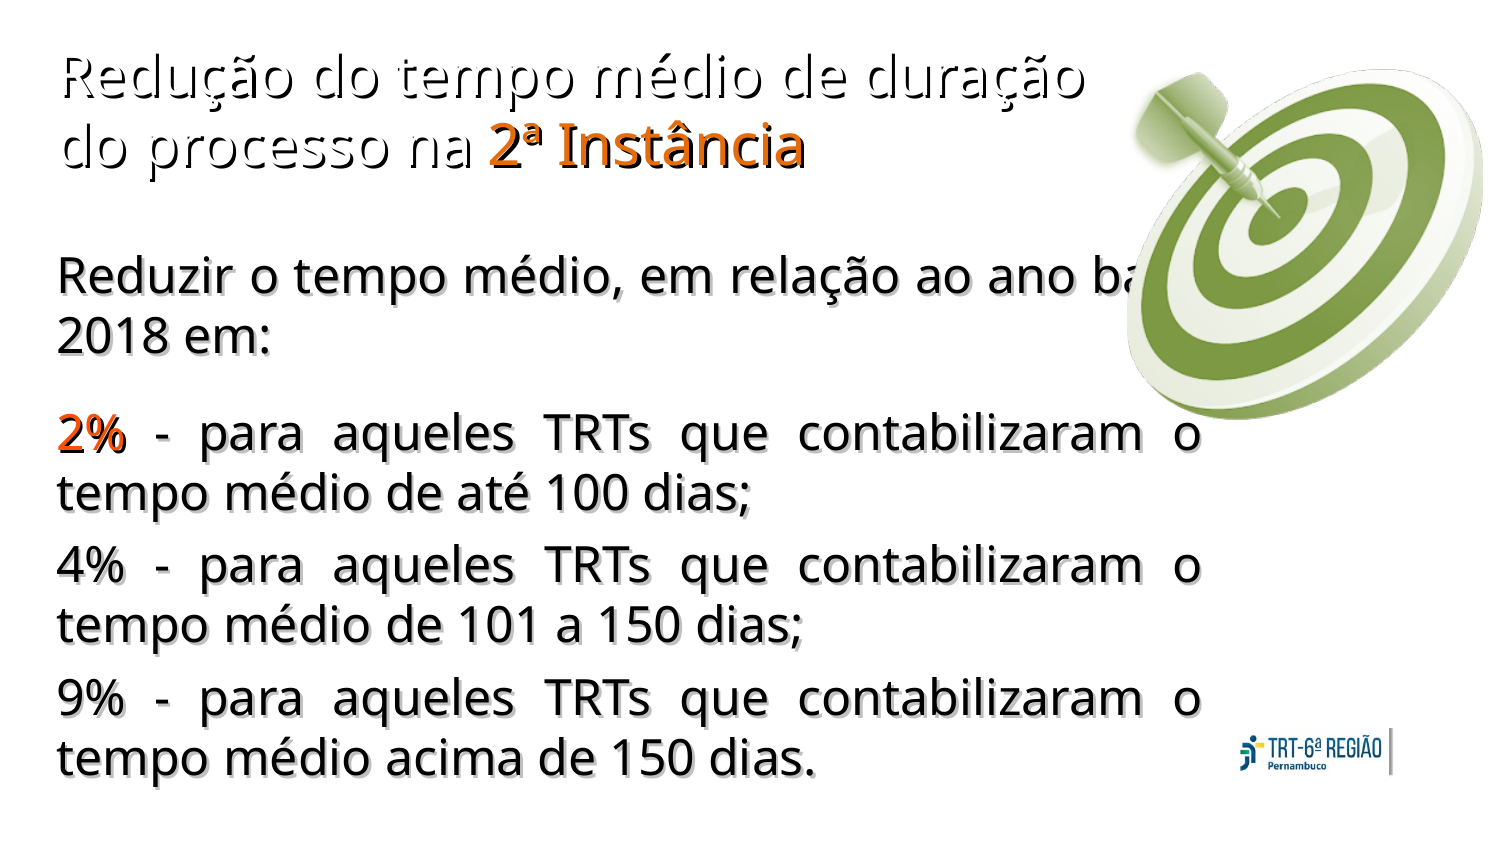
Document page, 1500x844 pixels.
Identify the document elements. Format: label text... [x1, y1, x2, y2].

picture [1127, 67, 1483, 422]
text_box Reduzir o tempo médio, em relação ao ano base 2018 em: 2% - para aqueles TRTs que contabilizaram o tempo médio de até 100 dias; 4% - para aqueles TRTs que contabilizaram o tempo médio de 101 a 150 dias; 9% - para aqueles TRTs que contabilizaram o tempo médio acima de 150 dias. [41, 236, 1223, 810]
title Redução do tempo médio de duração do processo na 2ª Instância [41, 29, 1164, 236]
picture [1232, 728, 1389, 777]
